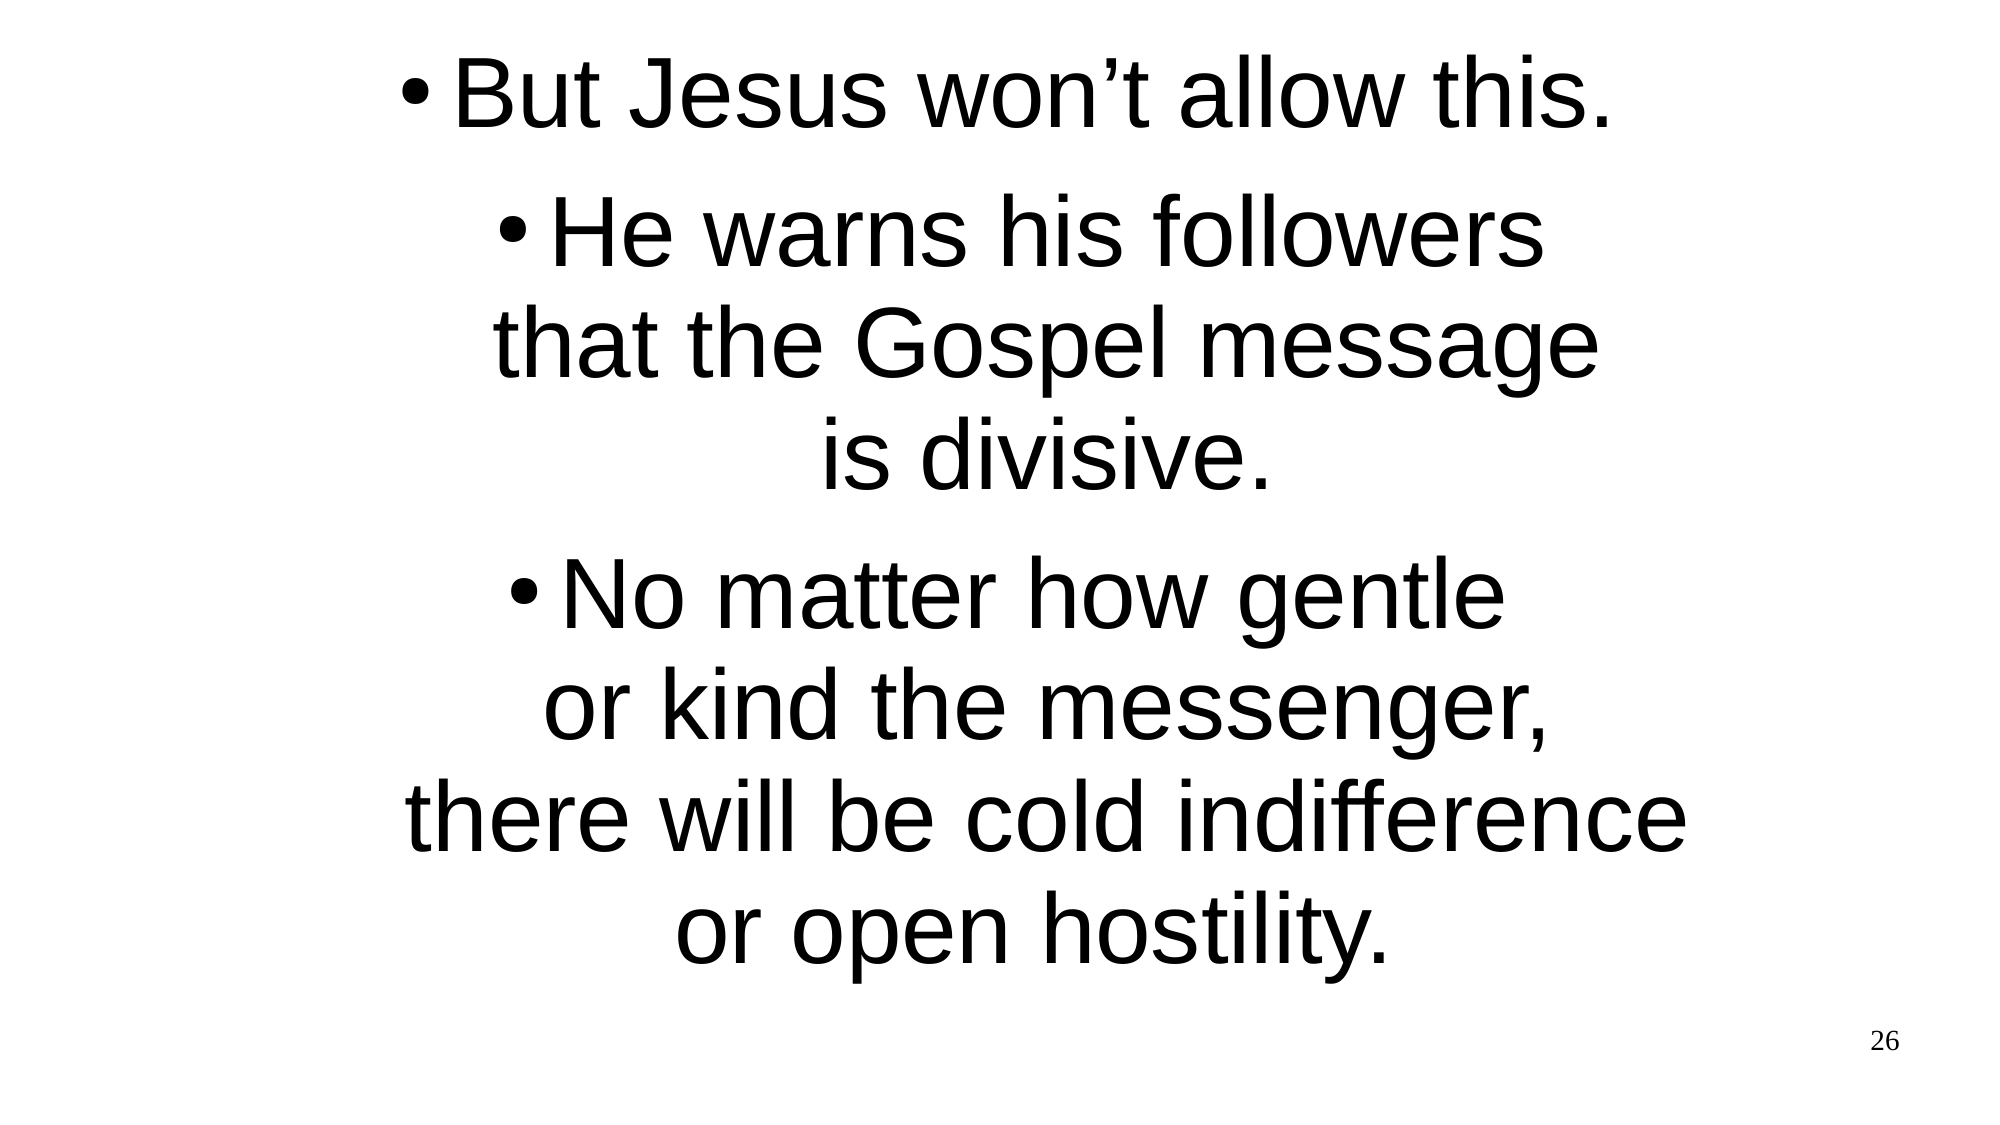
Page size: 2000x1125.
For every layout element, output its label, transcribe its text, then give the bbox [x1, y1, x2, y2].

list But Jesus won’t allow this. He warns his followers that the Gospel message is divisive. No matter how gentle or kind the messenger, there will be cold indifference or open hostility. [37, 37, 1988, 1088]
